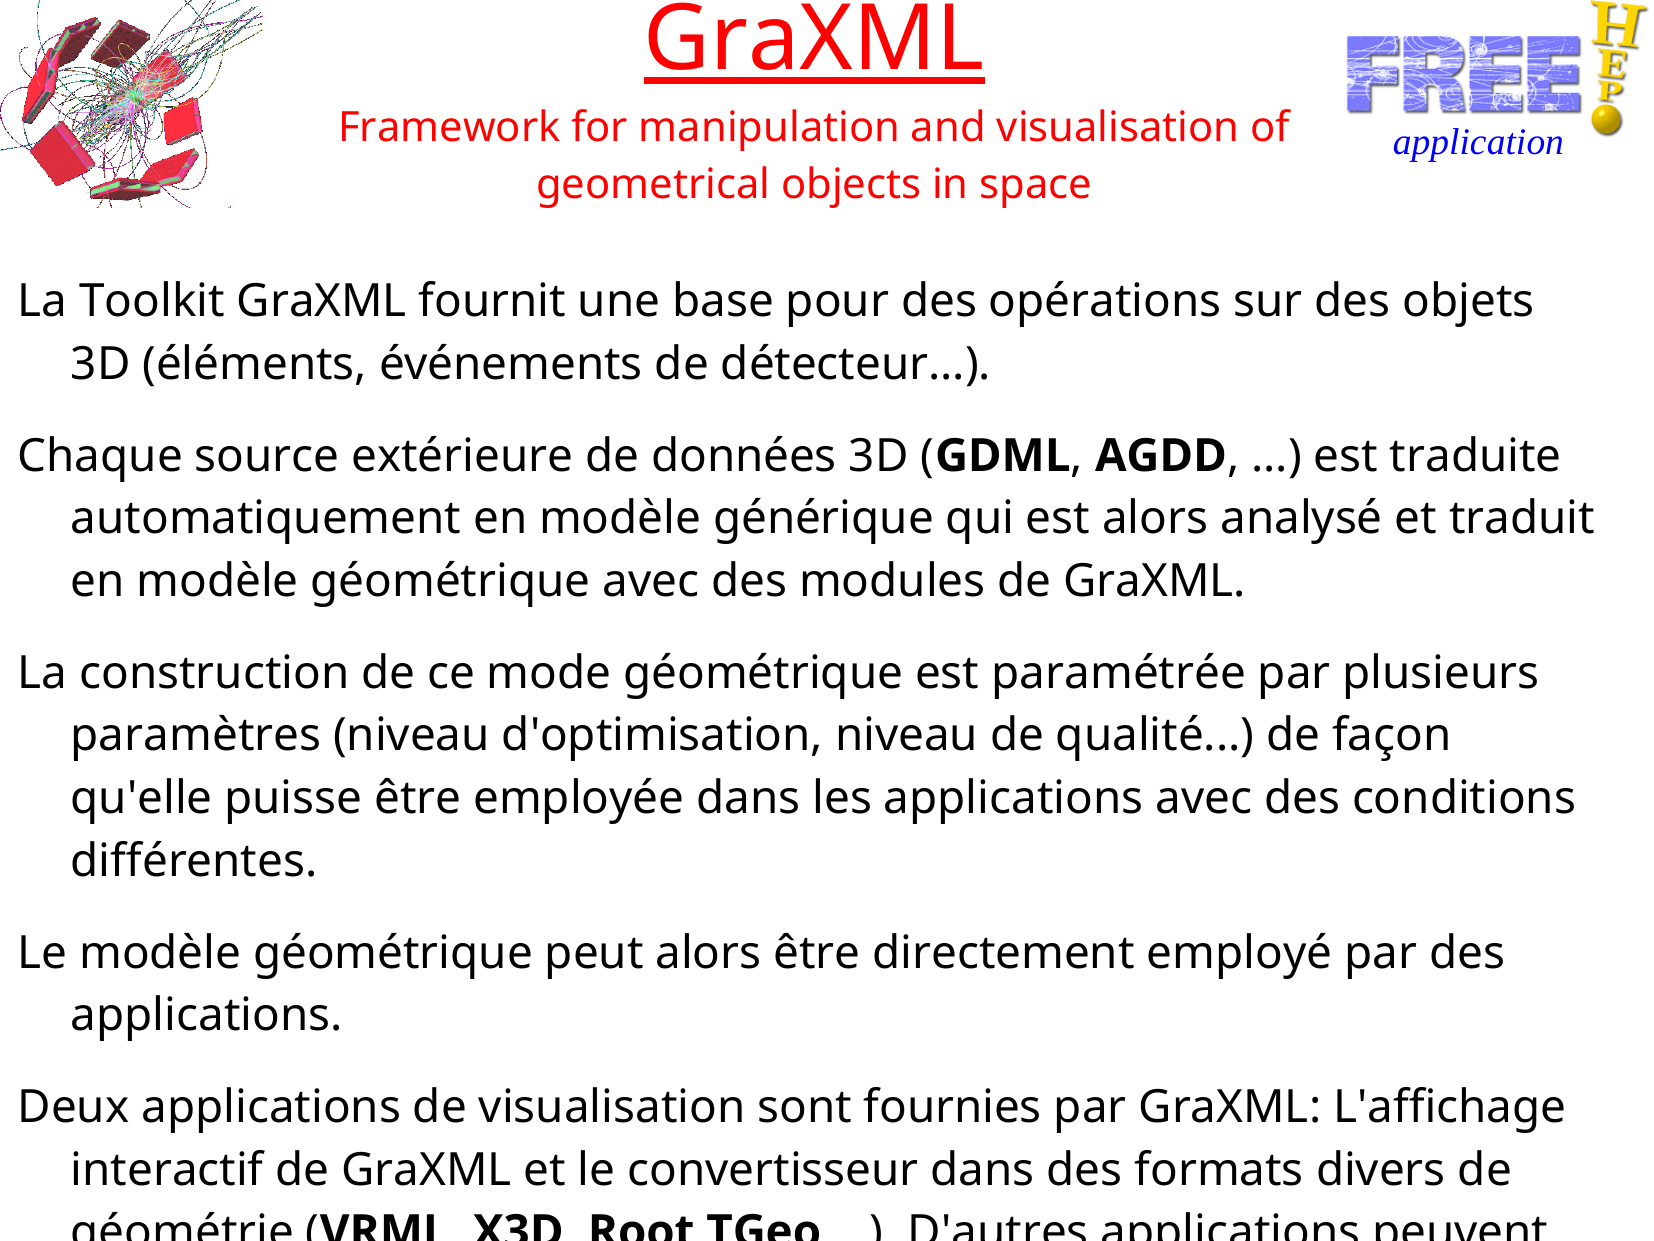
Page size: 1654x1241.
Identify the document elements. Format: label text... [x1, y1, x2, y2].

title GraXML Framework for manipulation and visualisation of geometrical objects in space [64, 0, 1564, 267]
list La Toolkit GraXML fournit une base pour des opérations sur des objets 3D (éléments, événements de détecteur...). Chaque source extérieure de données 3D (GDML, AGDD, ...) est traduite automatiquement en modèle générique qui est alors analysé et traduit en modèle géométrique avec des modules de GraXML. La construction de ce mode géométrique est paramétrée par plusieurs paramètres (niveau d'optimisation, niveau de qualité...) de façon qu'elle puisse être employée dans les applications avec des conditions différentes. Le modèle géométrique peut alors être directement employé par des applications. Deux applications de visualisation sont fournies par GraXML: L'affichage interactif de GraXML et le convertisseur dans des formats divers de géométrie (VRML, X3D, Root TGeo,...). D'autres applications peuvent être facilement développées. [0, 267, 1601, 1241]
text_box application [1392, 121, 1560, 163]
picture [1336, 0, 1654, 139]
picture [0, 0, 263, 208]
